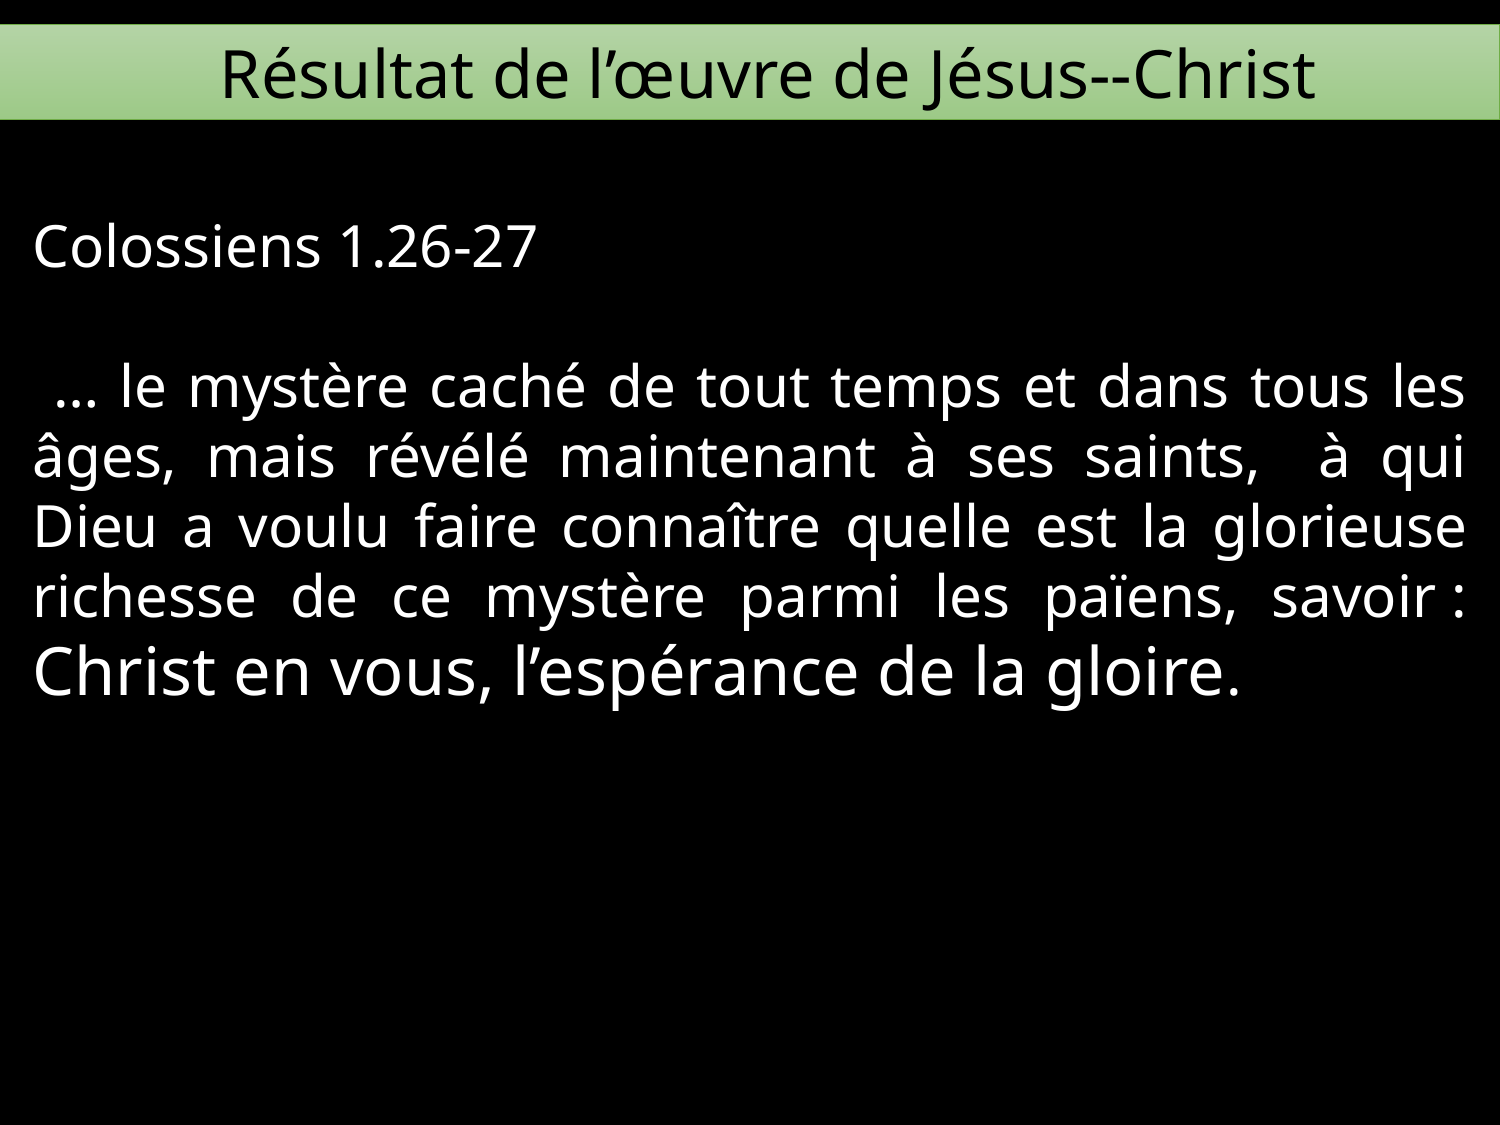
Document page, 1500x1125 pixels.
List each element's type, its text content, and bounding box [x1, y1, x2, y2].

text_box Résultat de l’œuvre de Jésus--Christ [0, 24, 1500, 120]
text_box Colossiens 1.26-27 … le mystère caché de tout temps et dans tous les âges, mais révélé maintenant à ses saints, à qui Dieu a voulu faire connaître quelle est la glorieuse richesse de ce mystère parmi les païens, savoir : Christ en vous, l’espérance de la gloire. [17, 201, 1482, 717]
